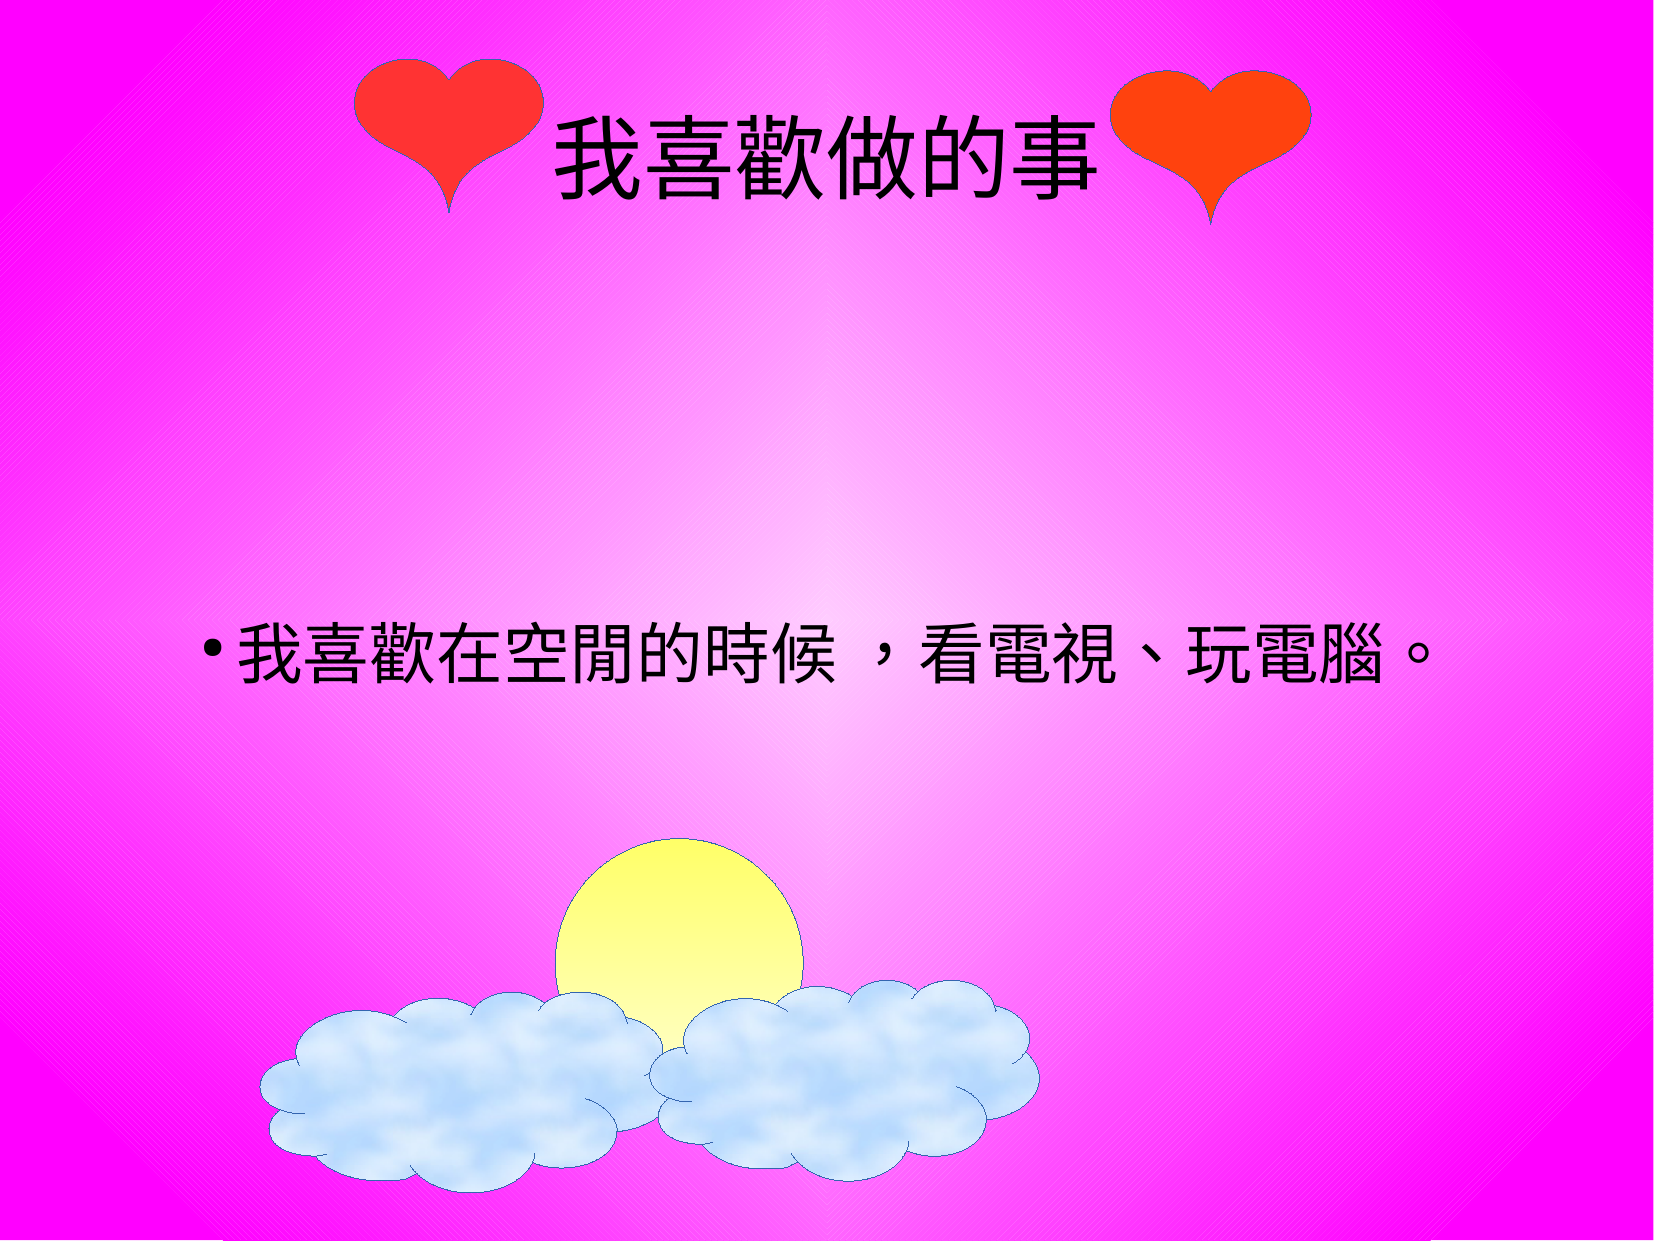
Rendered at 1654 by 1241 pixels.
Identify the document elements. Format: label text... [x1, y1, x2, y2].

text_box [354, 59, 544, 213]
subtitle 我喜歡在空閒的時候 ，看電視、玩電腦。 [82, 290, 1571, 1010]
title 我喜歡做的事 [82, 49, 1571, 257]
text_box [259, 838, 1040, 1193]
text_box [1110, 70, 1312, 225]
